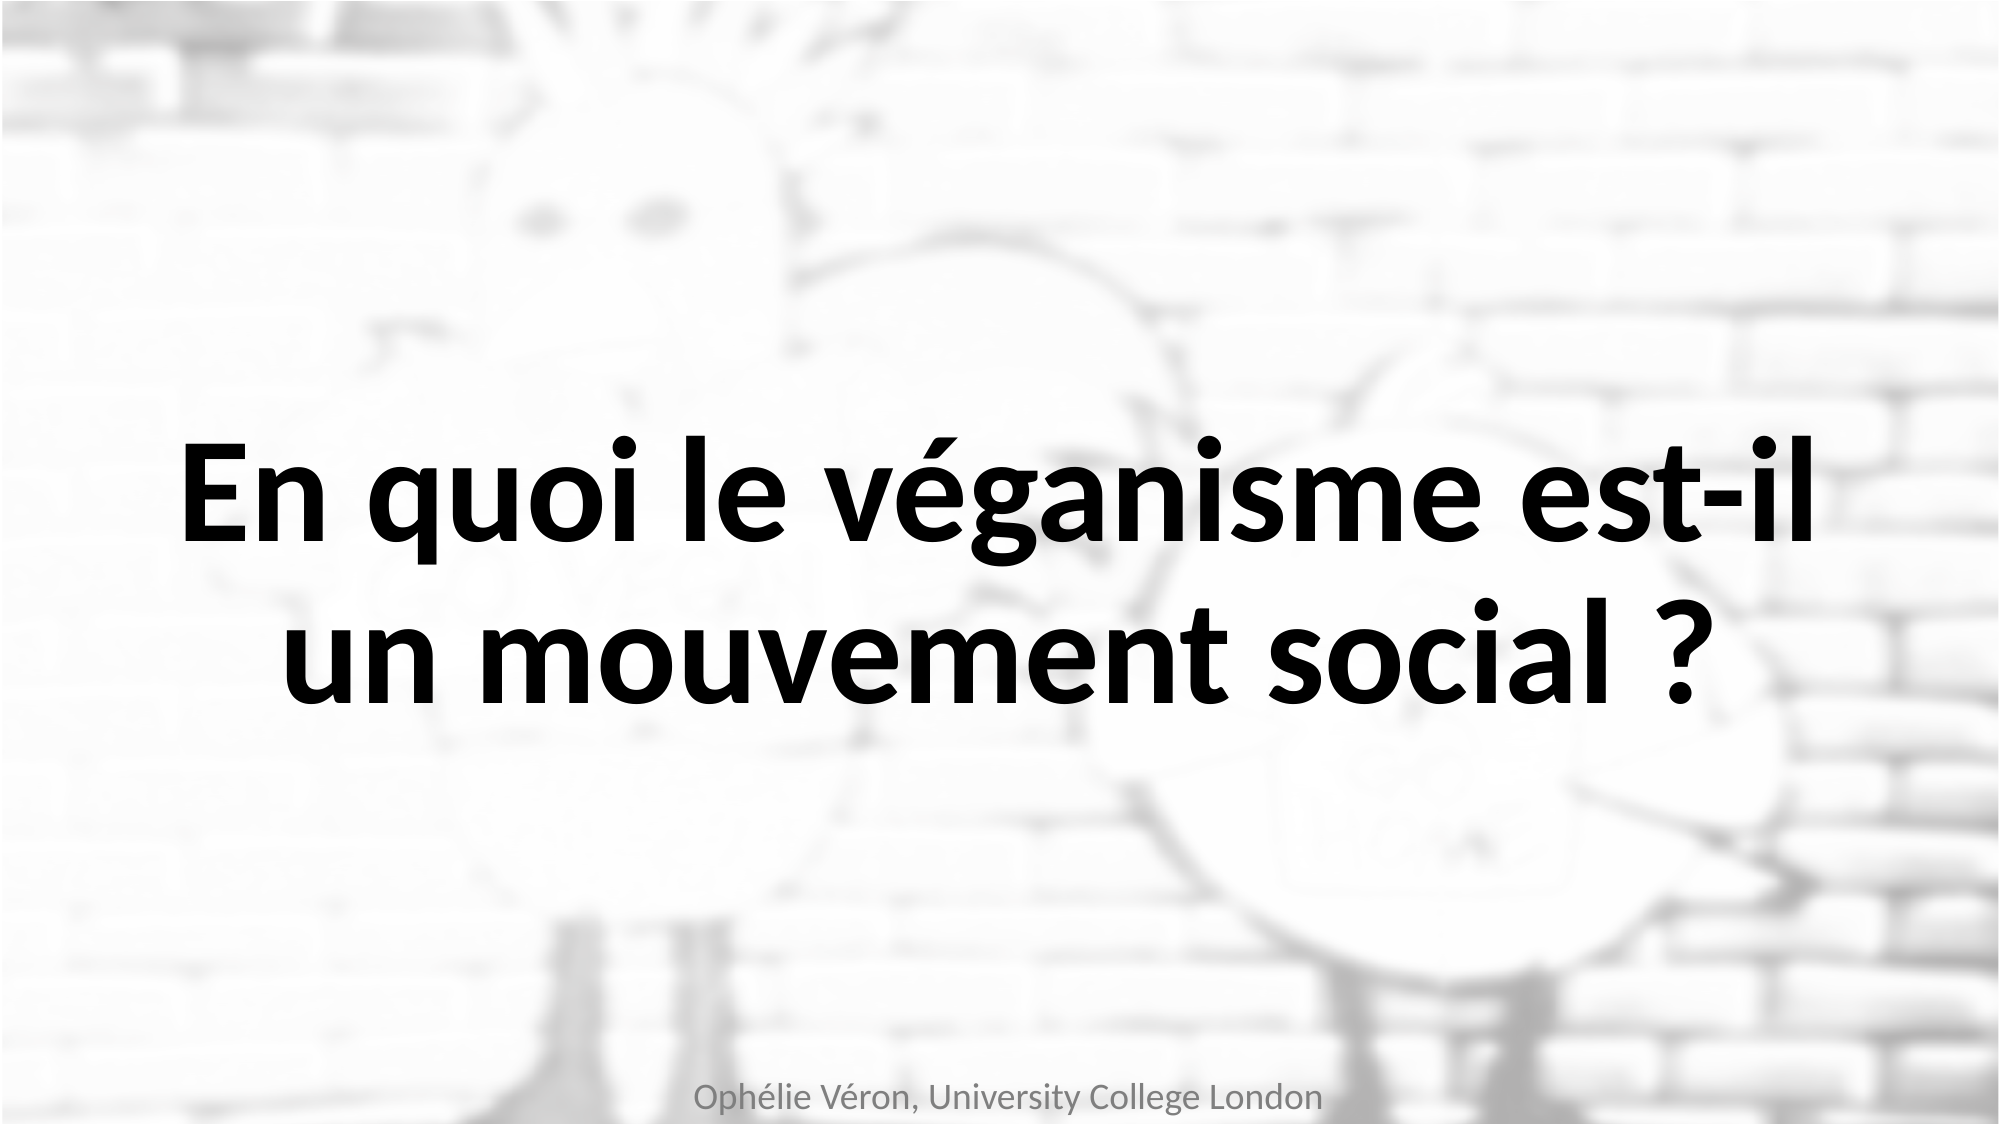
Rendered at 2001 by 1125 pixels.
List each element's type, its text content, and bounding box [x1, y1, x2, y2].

text_box Ophélie Véron, University College London [678, 1064, 1348, 1125]
title En quoi le véganisme est-il un mouvement social ? [137, 59, 1863, 1089]
picture [2, 1, 1999, 1124]
